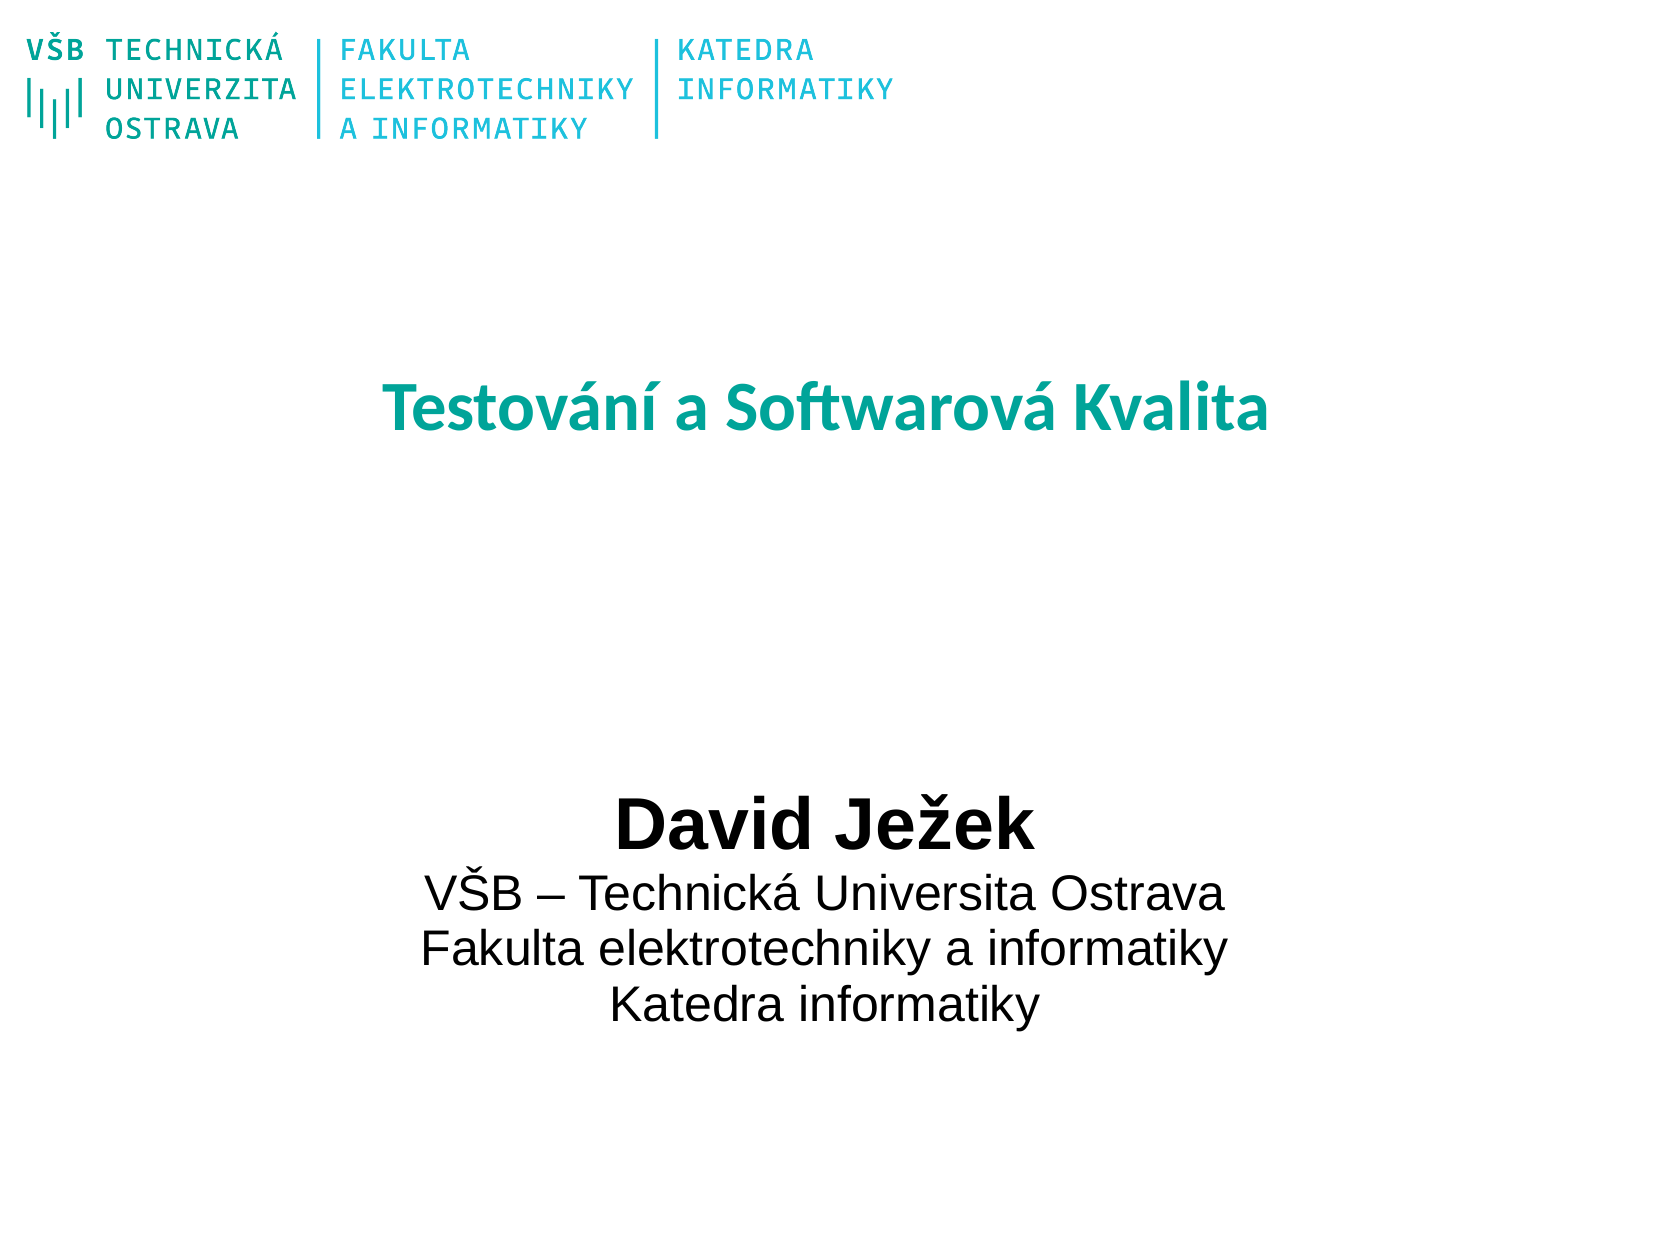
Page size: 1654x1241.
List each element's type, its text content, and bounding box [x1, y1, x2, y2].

title Testování a Softwarová Kvalita [24, 184, 1629, 642]
picture [26, 31, 893, 139]
subtitle David Ježek VŠB – Technická Universita Ostrava Fakulta elektrotechniky a informatiky Katedra informatiky [30, 660, 1621, 1156]
